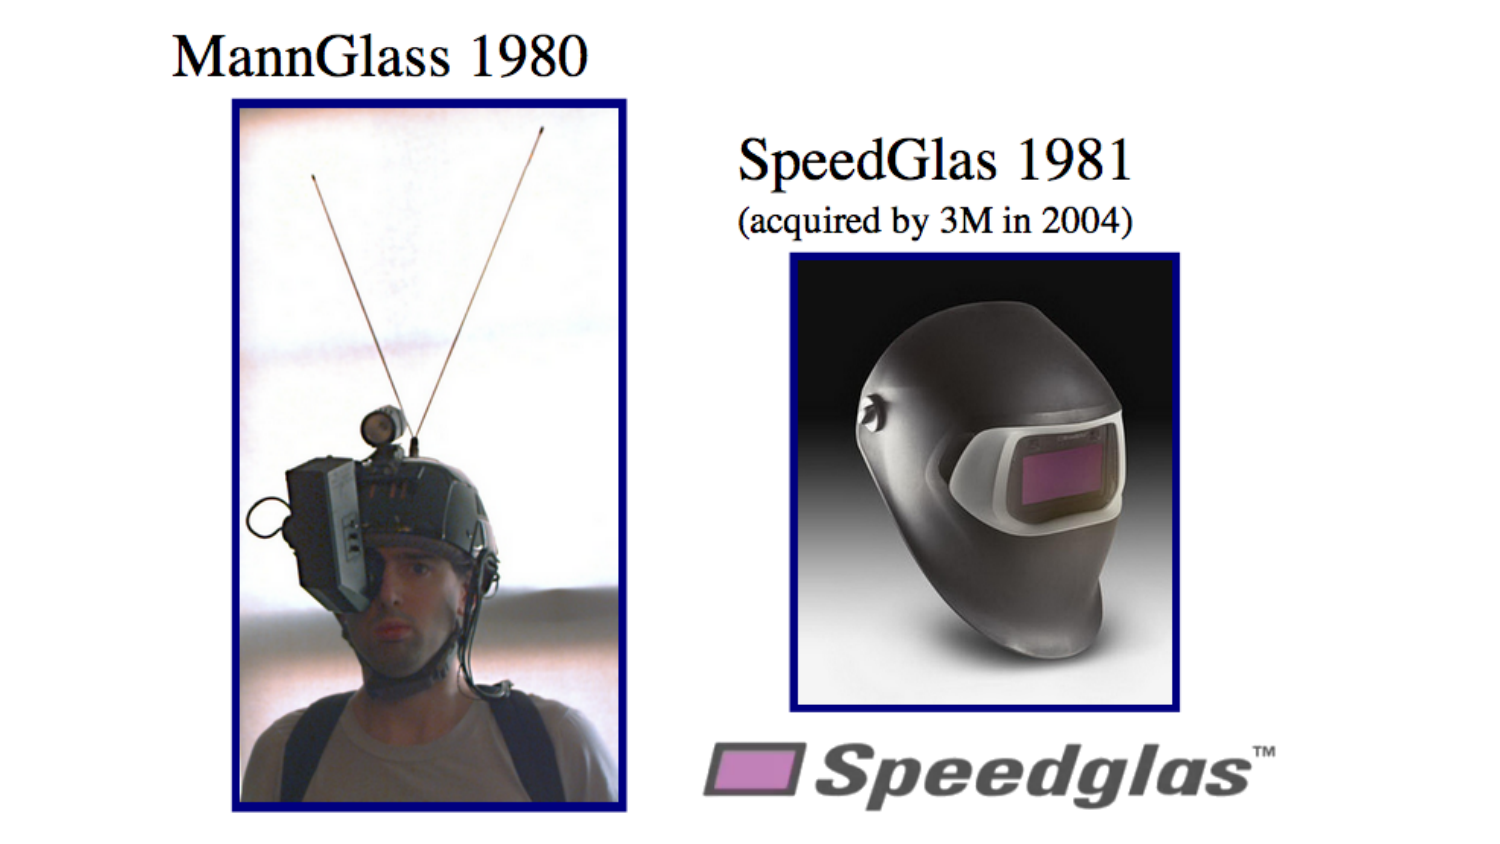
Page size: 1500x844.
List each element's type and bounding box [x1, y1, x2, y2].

picture [106, 0, 1390, 844]
